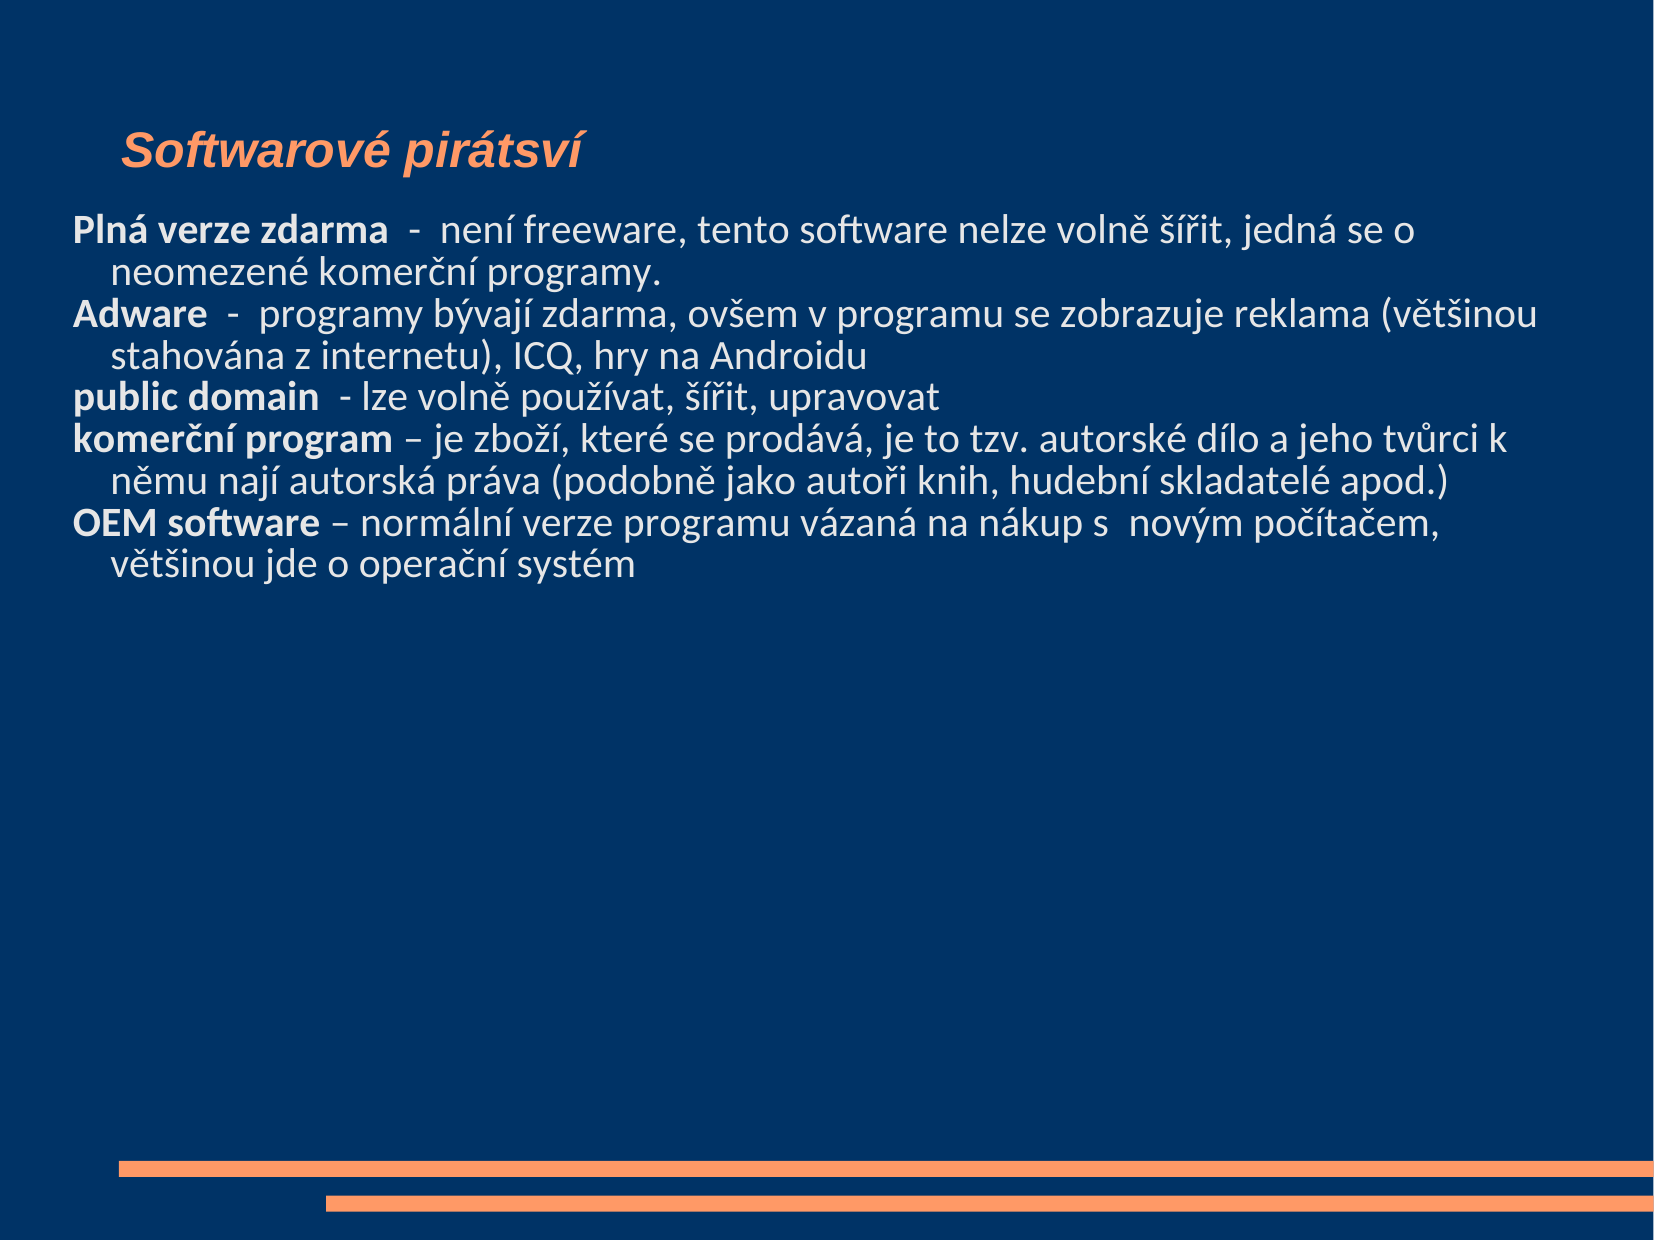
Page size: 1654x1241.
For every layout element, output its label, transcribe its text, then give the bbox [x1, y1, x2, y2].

title Softwarové pirátsví [121, 46, 1534, 212]
list Plná verze zdarma - není freeware, tento software nelze volně šířit, jedná se o neomezené komerční programy. Adware - programy bývají zdarma, ovšem v programu se zobrazuje reklama (většinou stahována z internetu), ICQ, hry na Androidu public domain - lze volně používat, šířit, upravovat komerční program – je zboží, které se prodává, je to tzv. autorské dílo a jeho tvůrci k němu nají autorská práva (podobně jako autoři knih, hudební skladatelé apod.) OEM software – normální verze programu vázaná na nákup s novým počítačem, většinou jde o operační systém [35, 212, 1595, 1111]
